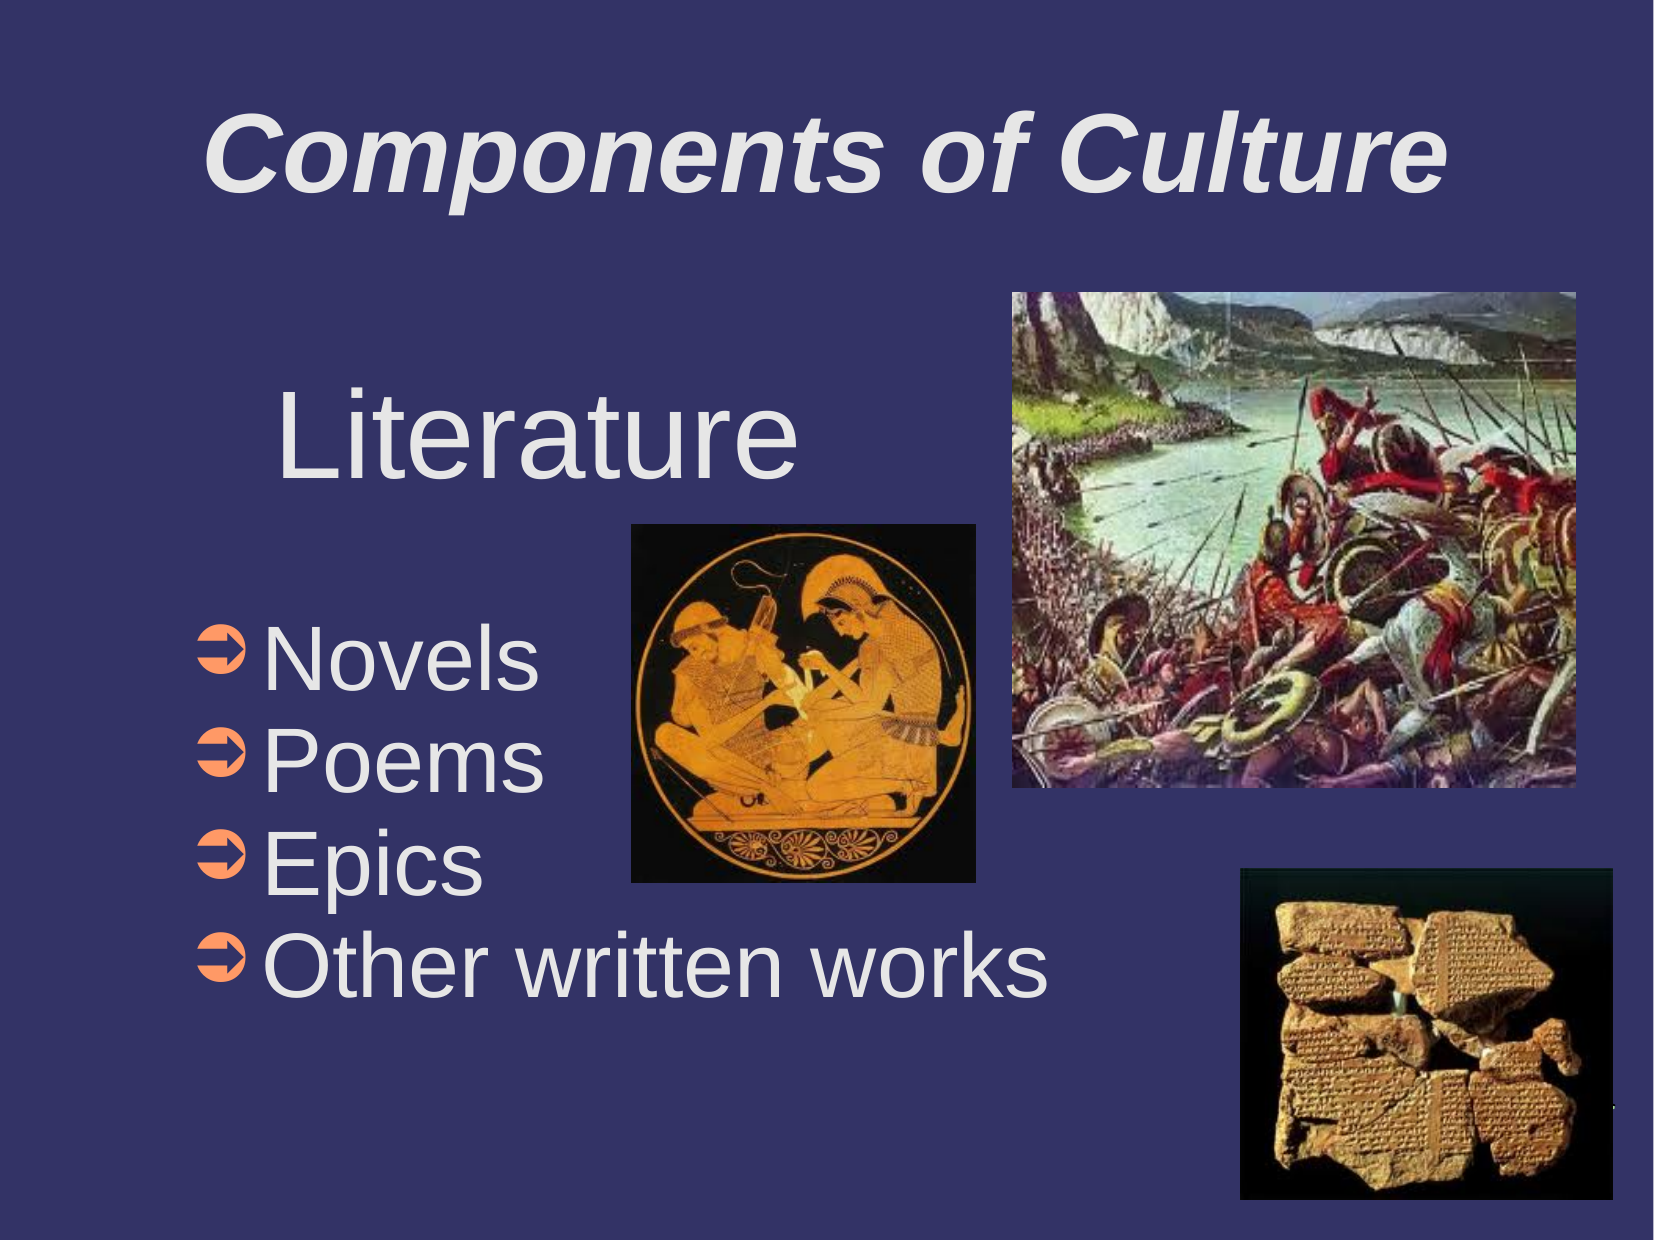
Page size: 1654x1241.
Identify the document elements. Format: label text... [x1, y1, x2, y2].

title Components of Culture [82, 49, 1571, 257]
picture [631, 524, 976, 883]
picture [1012, 292, 1576, 788]
picture [1240, 868, 1613, 1201]
list Literature Novels Poems Epics Other written works [178, 364, 1570, 1147]
